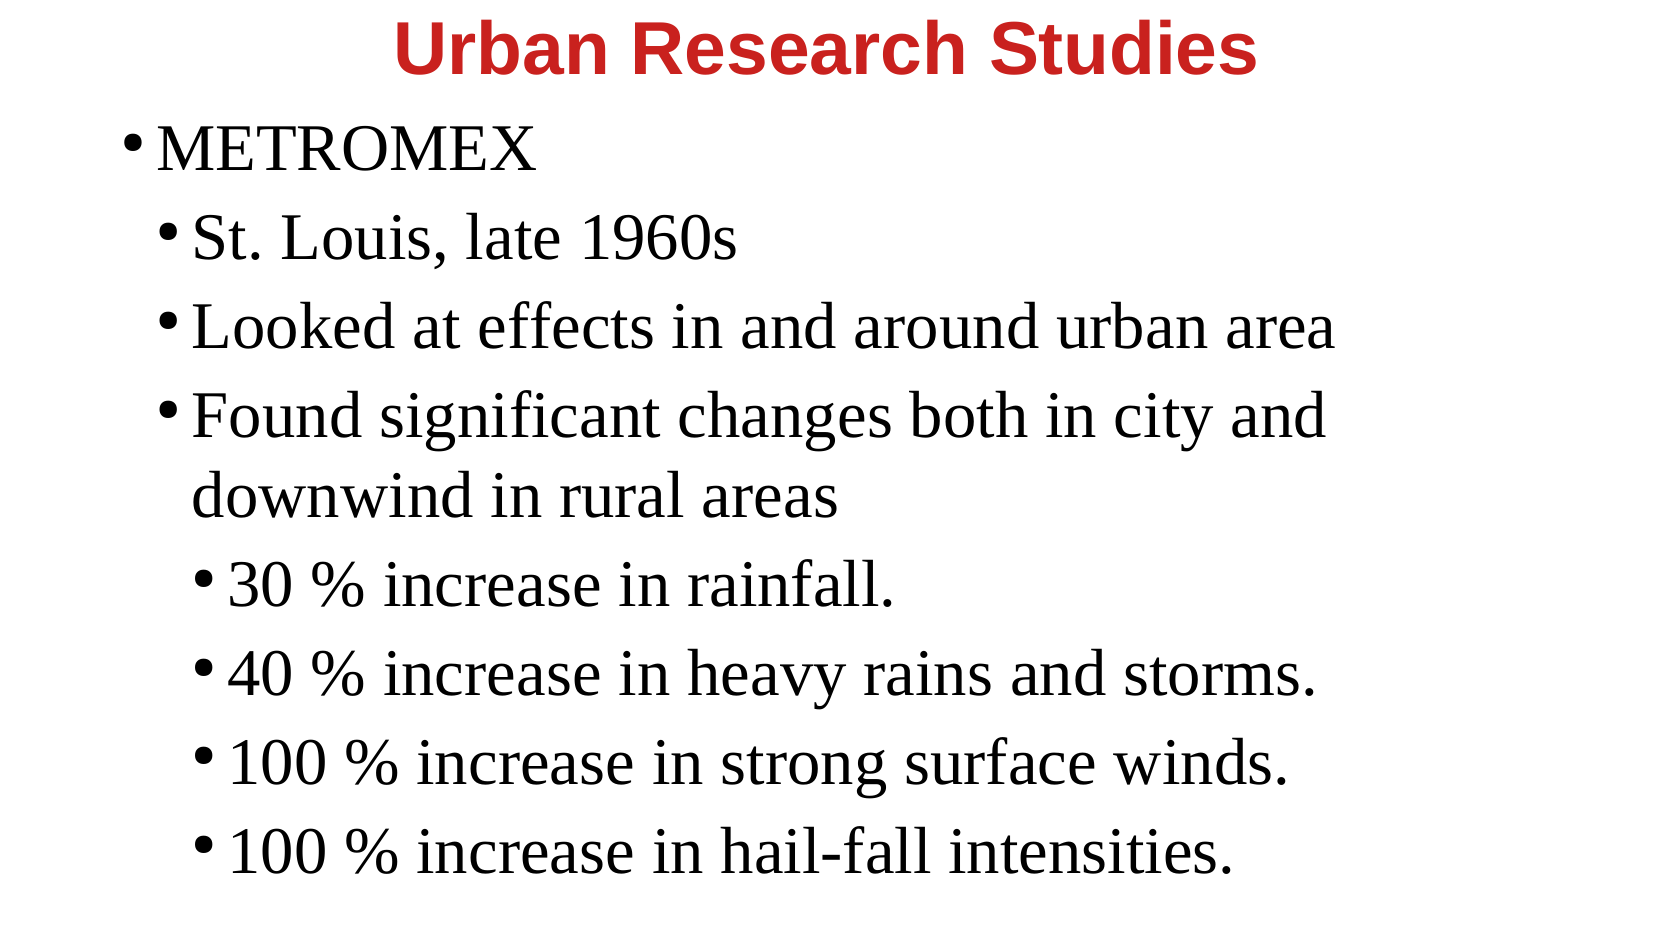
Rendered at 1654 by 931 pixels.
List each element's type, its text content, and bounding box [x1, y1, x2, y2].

title Urban Research Studies [0, 0, 1654, 101]
text_box METROMEX St. Louis, late 1960s Looked at effects in and around urban area Found significant changes both in city and downwind in rural areas 30 % increase in rainfall. 40 % increase in heavy rains and storms. 100 % increase in strong surface winds. 100 % increase in hail-fall intensities. [106, 96, 1494, 910]
